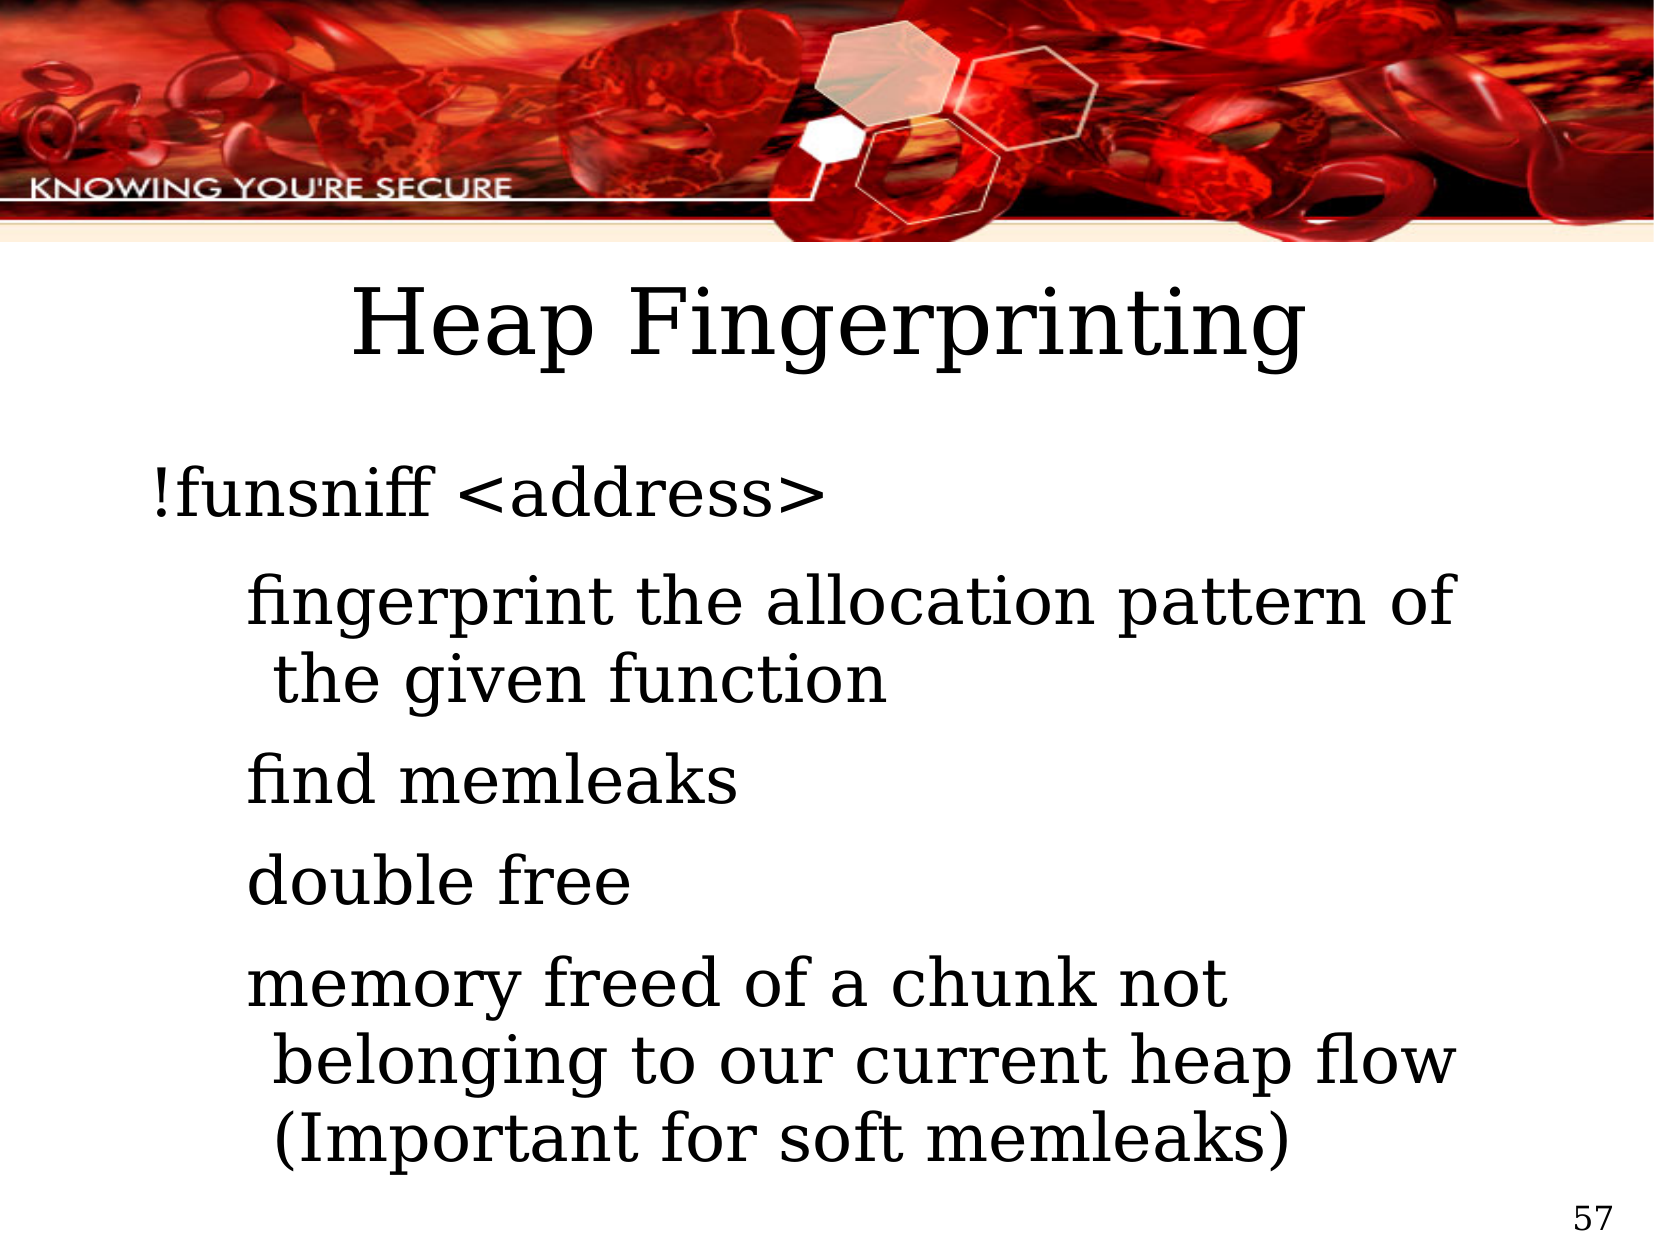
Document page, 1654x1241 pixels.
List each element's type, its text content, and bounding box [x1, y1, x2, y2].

picture [0, 0, 1654, 242]
title Heap Fingerprinting [123, 219, 1536, 427]
list !funsniff <address> fingerprint the allocation pattern of the given function find memleaks double free memory freed of a chunk not belonging to our current heap flow (Important for soft memleaks) [131, 454, 1544, 1189]
